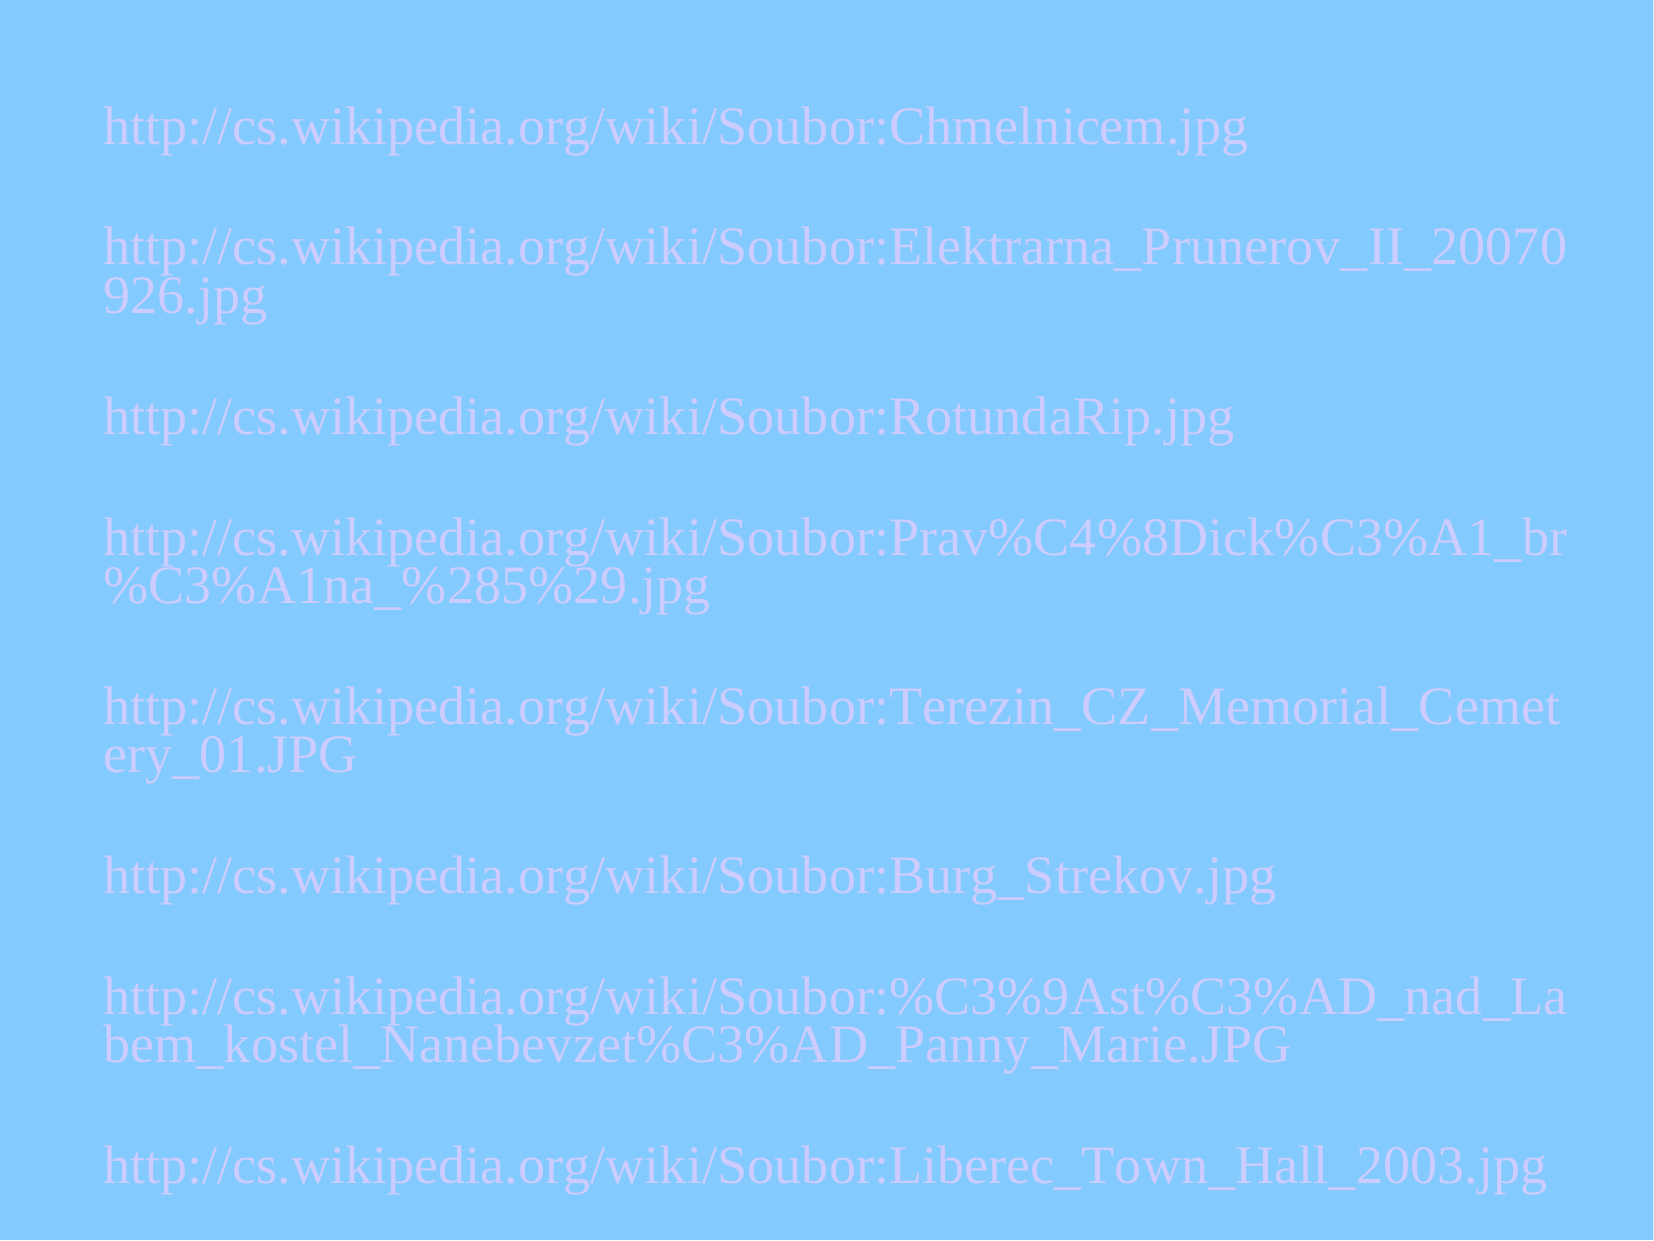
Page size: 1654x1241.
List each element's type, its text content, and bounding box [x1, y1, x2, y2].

text_box http://cs.wikipedia.org/wiki/Soubor:Chmelnicem.jpg http://cs.wikipedia.org/wiki/Soubor:Elektrarna_Prunerov_II_20070926.jpg http://cs.wikipedia.org/wiki/Soubor:RotundaRip.jpg http://cs.wikipedia.org/wiki/Soubor:Prav%C4%8Dick%C3%A1_br%C3%A1na_%285%29.jpg http://cs.wikipedia.org/wiki/Soubor:Terezin_CZ_Memorial_Cemetery_01.JPG http://cs.wikipedia.org/wiki/Soubor:Burg_Strekov.jpg http://cs.wikipedia.org/wiki/Soubor:%C3%9Ast%C3%AD_nad_Labem_kostel_Nanebevzet%C3%AD_Panny_Marie.JPG http://cs.wikipedia.org/wiki/Soubor:Liberec_Town_Hall_2003.jpg http://cs.wikipedia.org/wiki/Soubor:Bezdez.jpg [88, 88, 1595, 1241]
